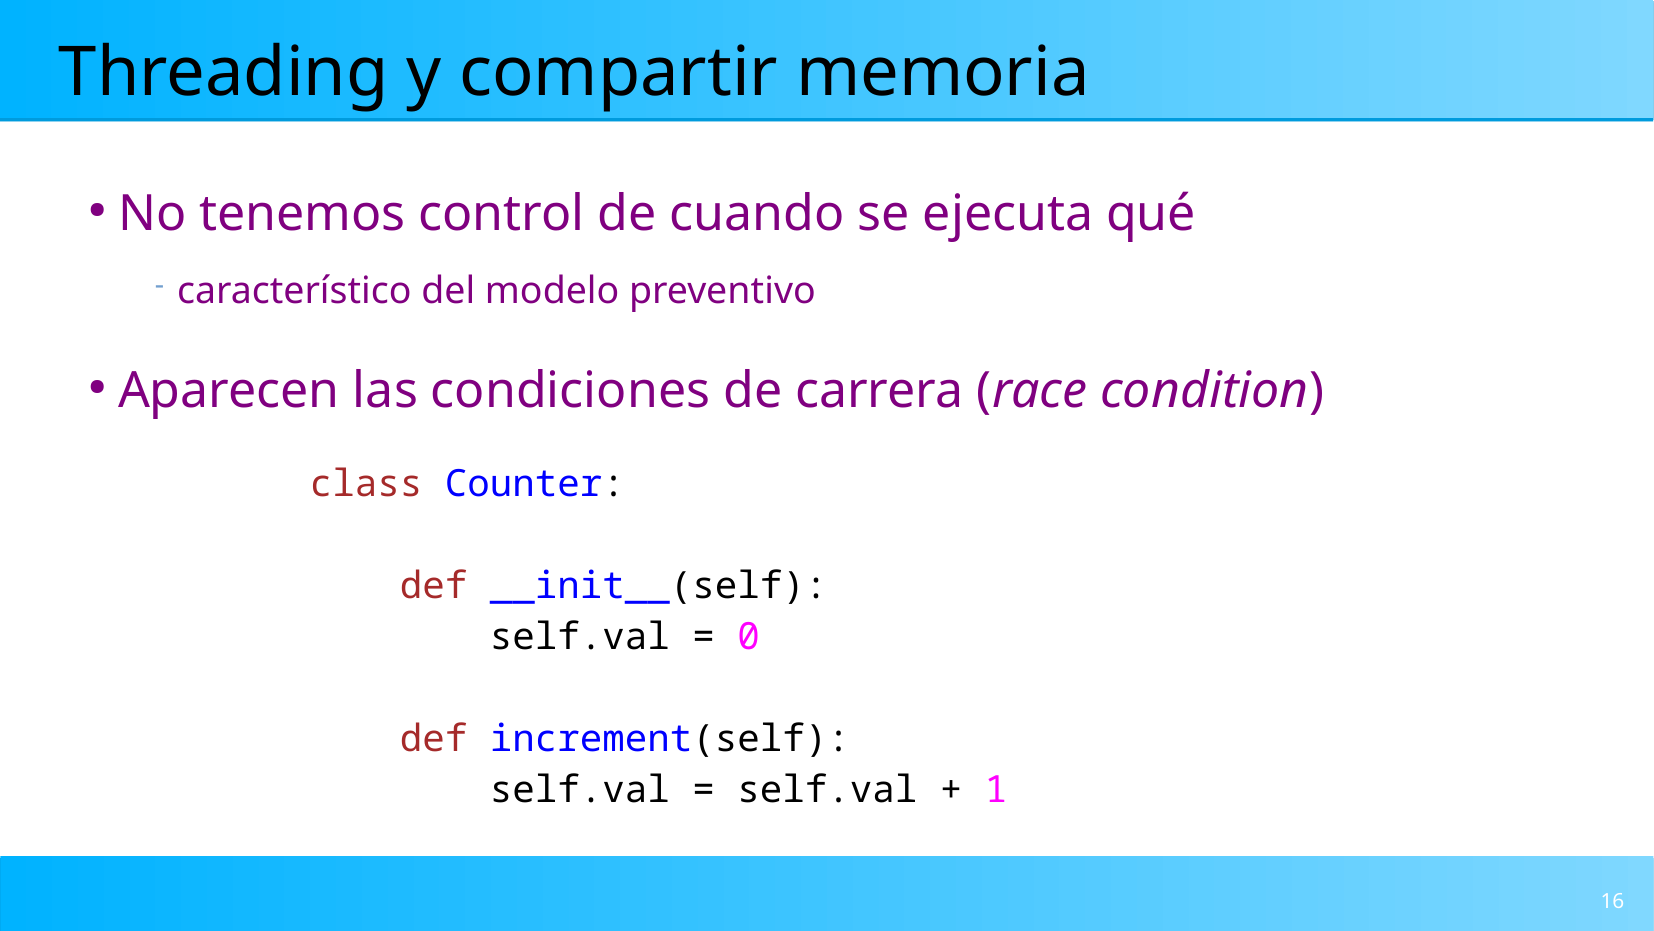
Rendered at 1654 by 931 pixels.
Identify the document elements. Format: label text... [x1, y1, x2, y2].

text_box class Counter: def __init__(self): self.val = 0 def increment(self): self.val = self.val + 1 [295, 448, 1329, 892]
title Threading y compartir memoria [59, 29, 1595, 108]
list No tenemos control de cuando se ejecuta qué característico del modelo preventivo Aparecen las condiciones de carrera (race condition) [59, 177, 1595, 768]
